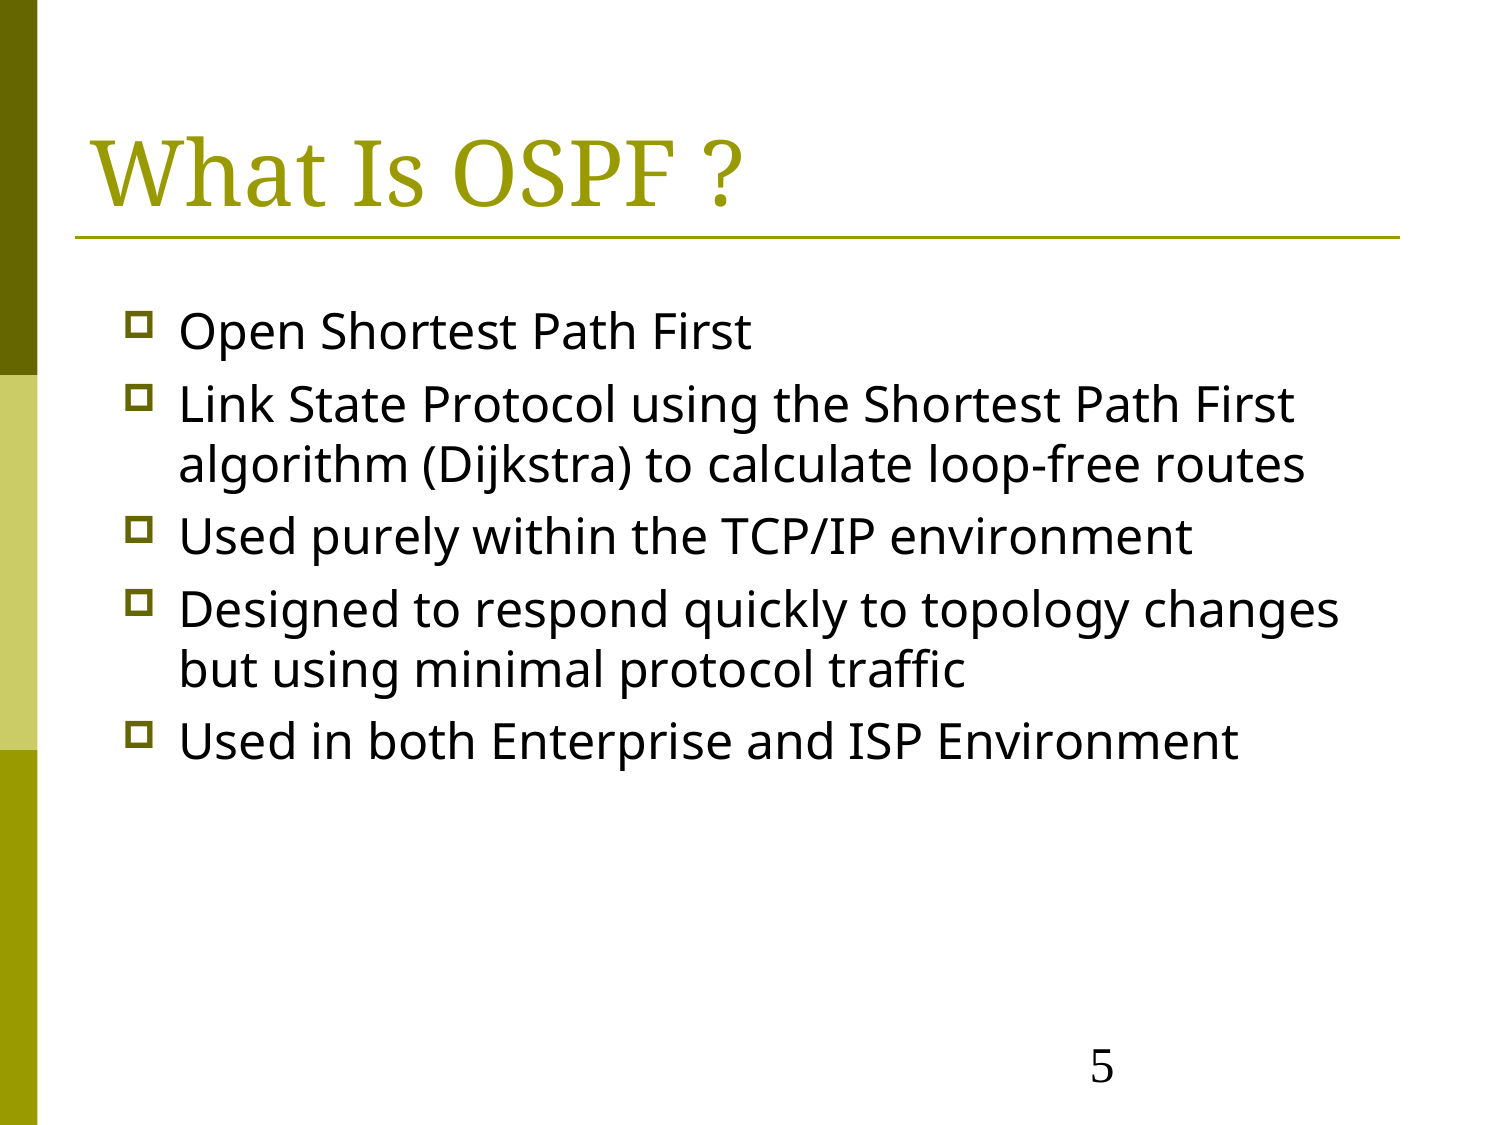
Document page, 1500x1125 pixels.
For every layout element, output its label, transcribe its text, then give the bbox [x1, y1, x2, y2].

list Open Shortest Path First Link State Protocol using the Shortest Path First algorithm (Dijkstra) to calculate loop-free routes Used purely within the TCP/IP environment Designed to respond quickly to topology changes but using minimal protocol traffic Used in both Enterprise and ISP Environment [107, 292, 1411, 1000]
title What Is OSPF ? [75, 45, 1426, 233]
